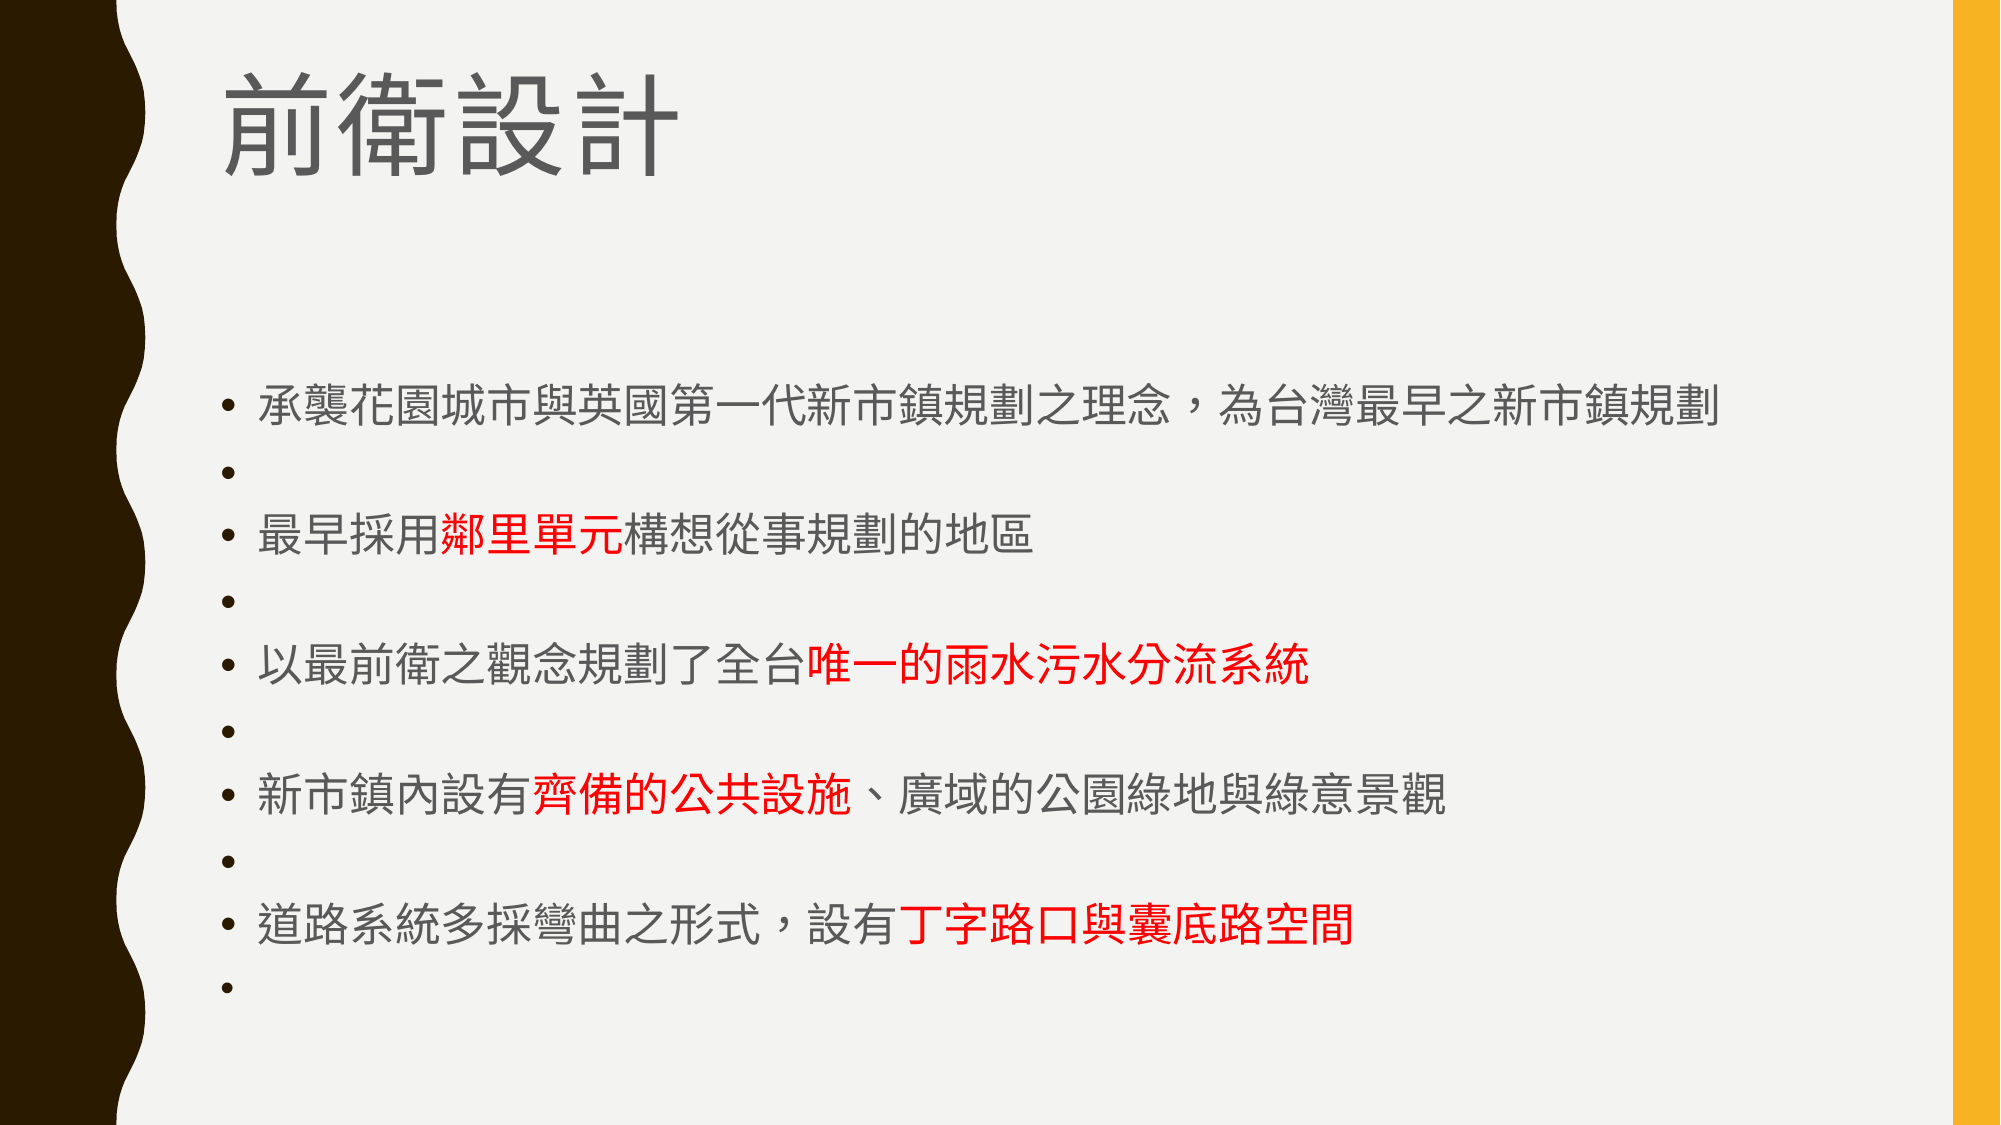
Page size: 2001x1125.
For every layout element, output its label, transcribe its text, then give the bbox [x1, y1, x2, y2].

title 前衛設計 [205, 62, 1876, 308]
list 承襲花園城市與英國第一代新市鎮規劃之理念，為台灣最早之新市鎮規劃 最早採用鄰里單元構想從事規劃的地區 以最前衛之觀念規劃了全台唯一的雨水污水分流系統 新市鎮內設有齊備的公共設施、廣域的公園綠地與綠意景觀 道路系統多採彎曲之形式，設有丁字路口與囊底路空間 [205, 375, 1876, 965]
